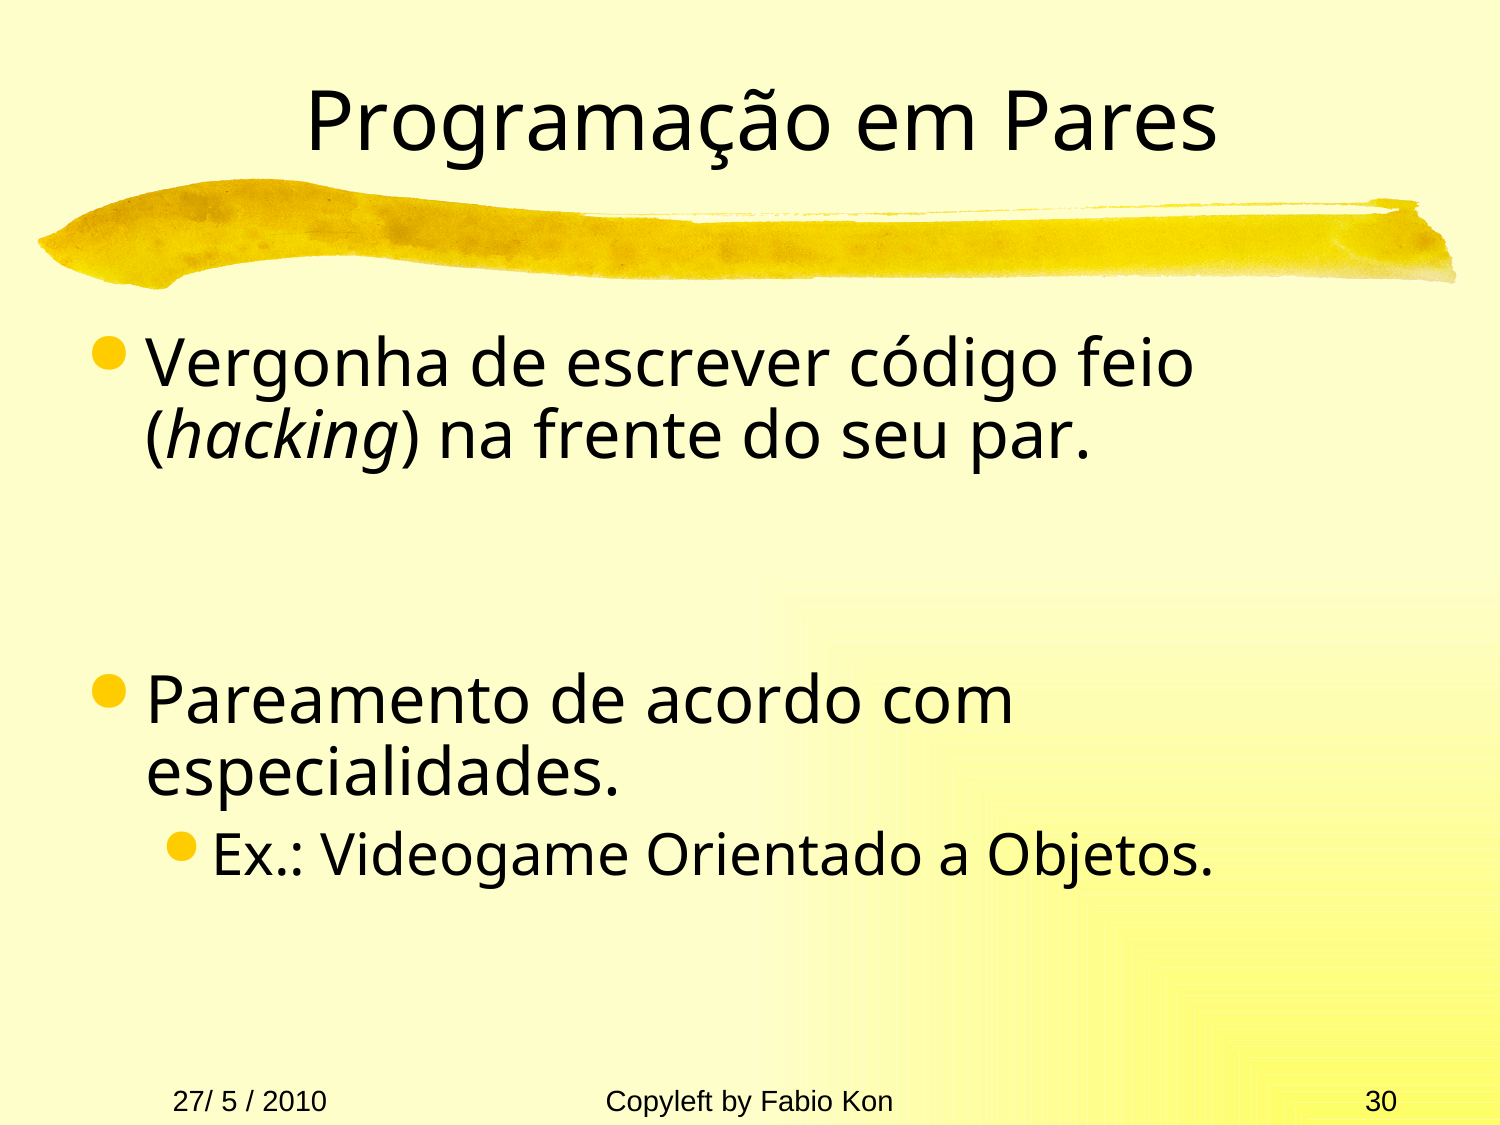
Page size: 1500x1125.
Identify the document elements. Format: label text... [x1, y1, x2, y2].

picture [24, 174, 1463, 297]
title Programação em Pares [125, 12, 1401, 175]
list Vergonha de escrever código feio (hacking) na frente do seu par. Pareamento de acordo com especialidades. Ex.: Videogame Orientado a Objetos. [74, 321, 1417, 1006]
